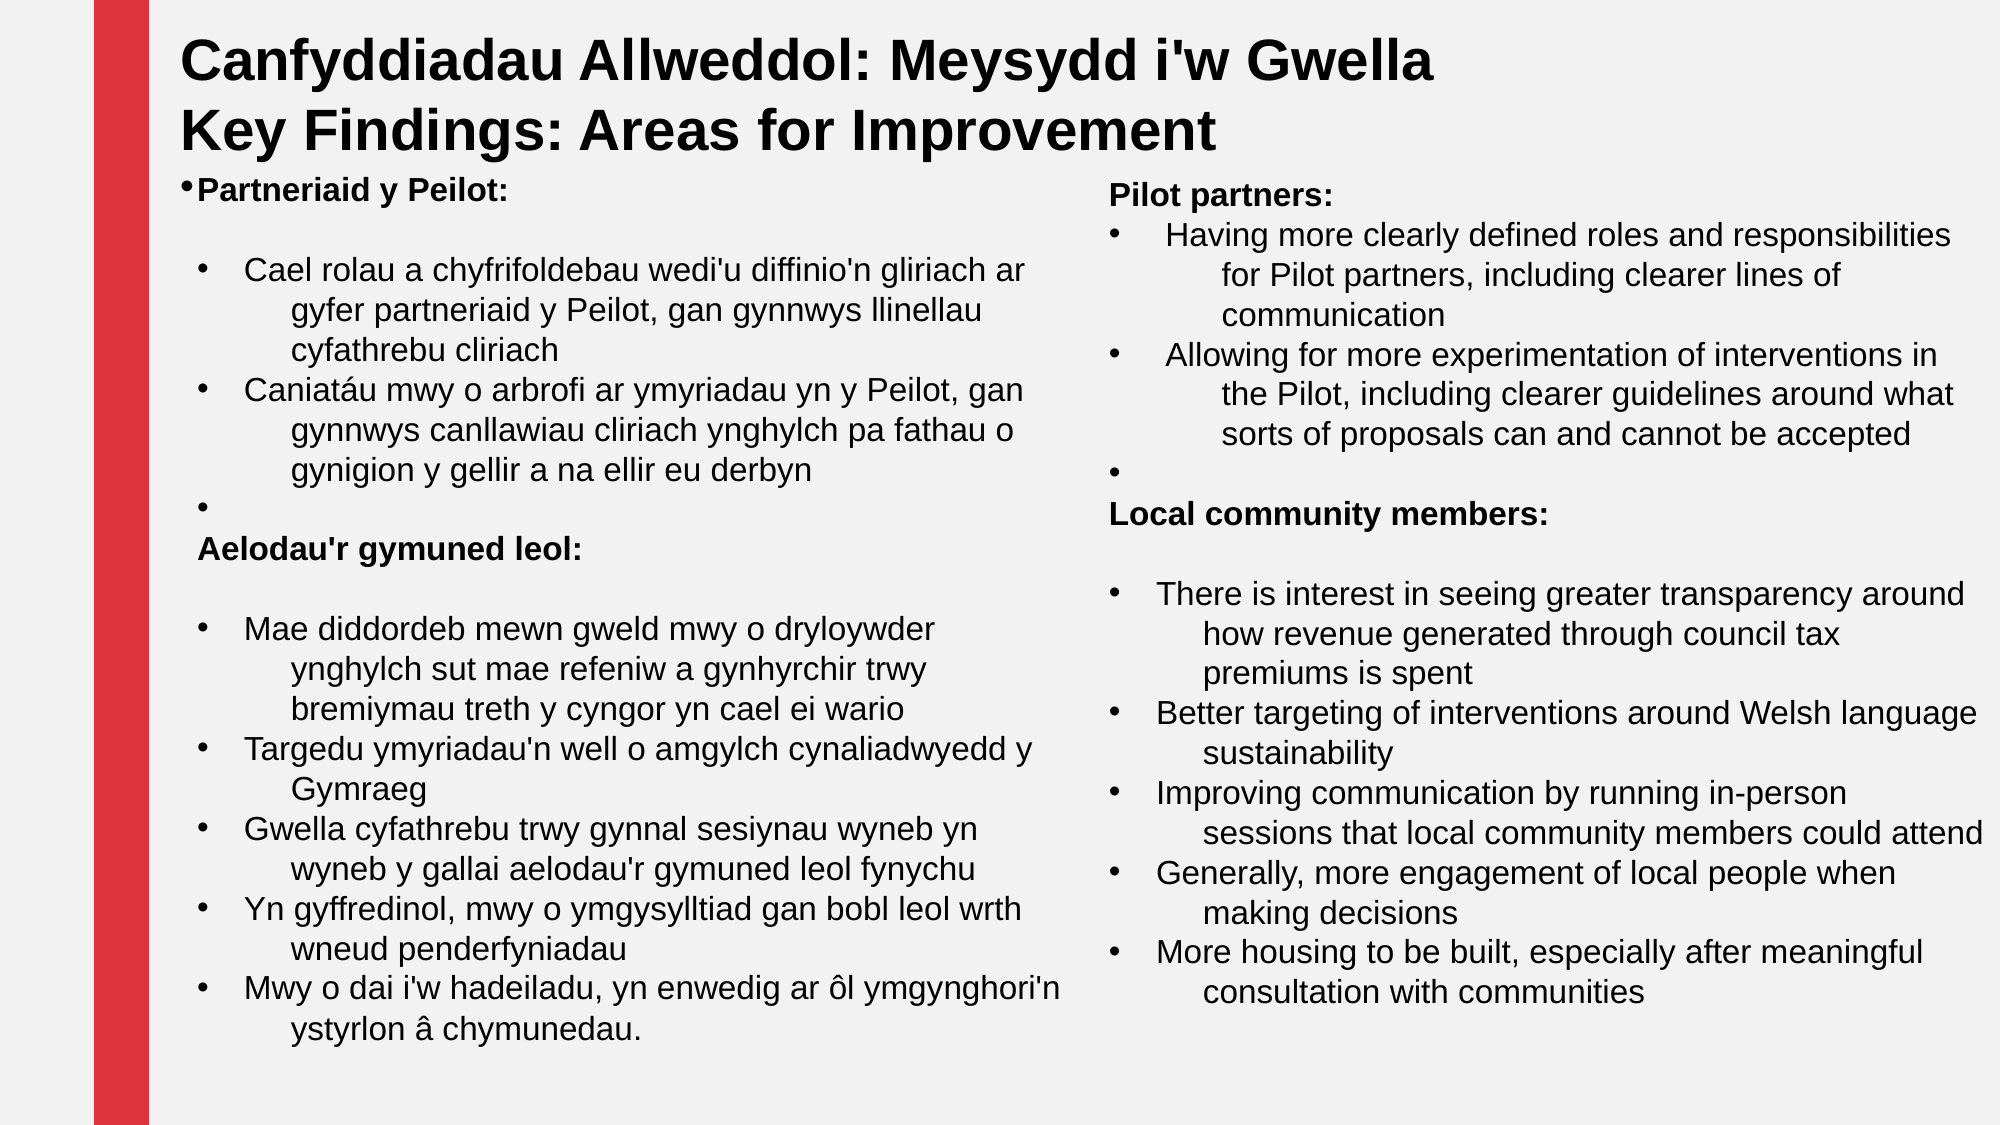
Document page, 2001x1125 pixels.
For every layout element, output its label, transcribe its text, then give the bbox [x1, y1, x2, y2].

text_box Pilot partners: Having more clearly defined roles and responsibilities for Pilot partners, including clearer lines of communication Allowing for more experimentation of interventions in the Pilot, including clearer guidelines around what sorts of proposals can and cannot be accepted Local community members: There is interest in seeing greater transparency around how revenue generated through council tax premiums is spent Better targeting of interventions around Welsh language sustainability Improving communication by running in-person sessions that local community members could attend Generally, more engagement of local people when making decisions More housing to be built, especially after meaningful consultation with communities [1094, 165, 2000, 1111]
text_box Partneriaid y Peilot: Cael rolau a chyfrifoldebau wedi'u diffinio'n gliriach ar gyfer partneriaid y Peilot, gan gynnwys llinellau cyfathrebu cliriach Caniatáu mwy o arbrofi ar ymyriadau yn y Peilot, gan gynnwys canllawiau cliriach ynghylch pa fathau o gynigion y gellir a na ellir eu derbyn Aelodau'r gymuned leol: Mae diddordeb mewn gweld mwy o dryloywder ynghylch sut mae refeniw a gynhyrchir trwy bremiymau treth y cyngor yn cael ei wario Targedu ymyriadau'n well o amgylch cynaliadwyedd y Gymraeg Gwella cyfathrebu trwy gynnal sesiynau wyneb yn wyneb y gallai aelodau'r gymuned leol fynychu Yn gyffredinol, mwy o ymgysylltiad gan bobl leol wrth wneud penderfyniadau Mwy o dai i'w hadeiladu, yn enwedig ar ôl ymgynghori'n ystyrlon â chymunedau. [182, 160, 1088, 1065]
text_box Canfyddiadau Allweddol: Meysydd i'w Gwella Key Findings: Areas for Improvement [164, 14, 1966, 133]
picture [94, 0, 149, 1125]
